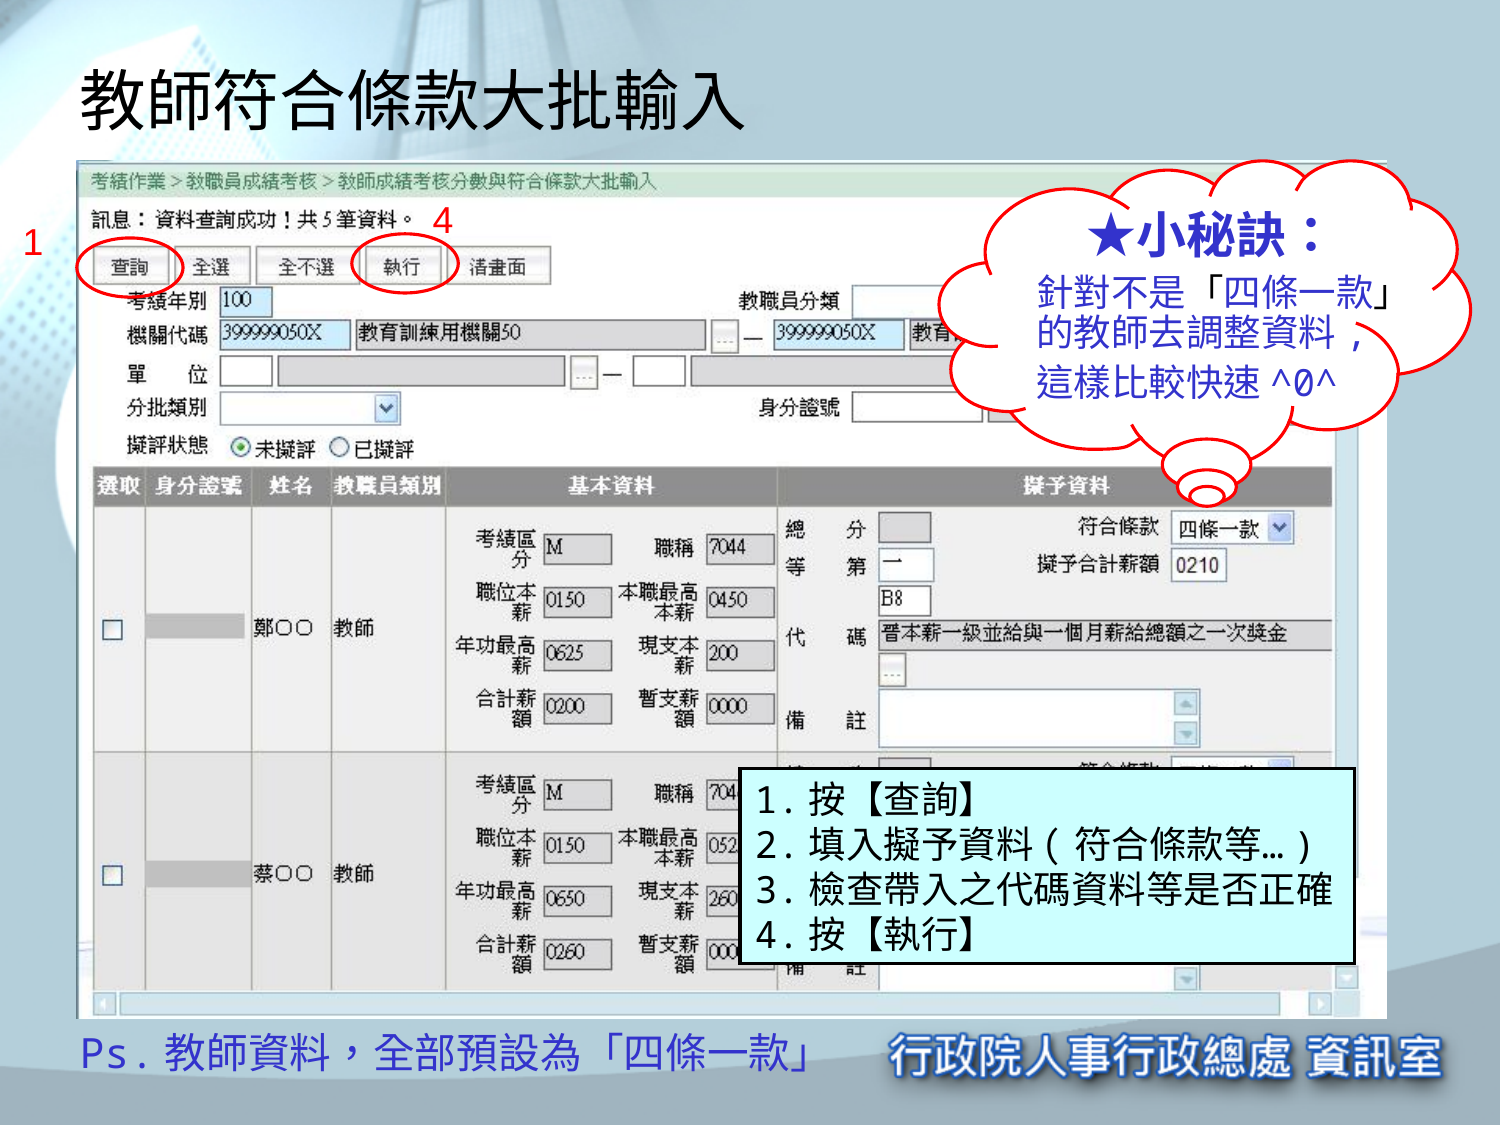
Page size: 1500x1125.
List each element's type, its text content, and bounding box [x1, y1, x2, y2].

text_box Ps.教師資料，全部預設為「四條一款」 [64, 996, 1365, 1109]
text_box 1.按【查詢】 2.填入擬予資料(符合條款等…) 3.檢查帶入之代碼資料等是否正確 4.按【執行】 [740, 768, 1355, 964]
text_box [938, 160, 1419, 507]
text_box ★小秘訣： 針對不是「四條一款」的教師去調整資料, 這樣比較快速^0^ [1021, 202, 1447, 413]
text_box 4 [419, 196, 467, 242]
text_box [1447, 221, 1471, 355]
picture [0, 0, 1500, 1125]
text_box 1 [9, 217, 57, 263]
text_box 教師符合條款大批輸入 [64, 42, 1365, 156]
